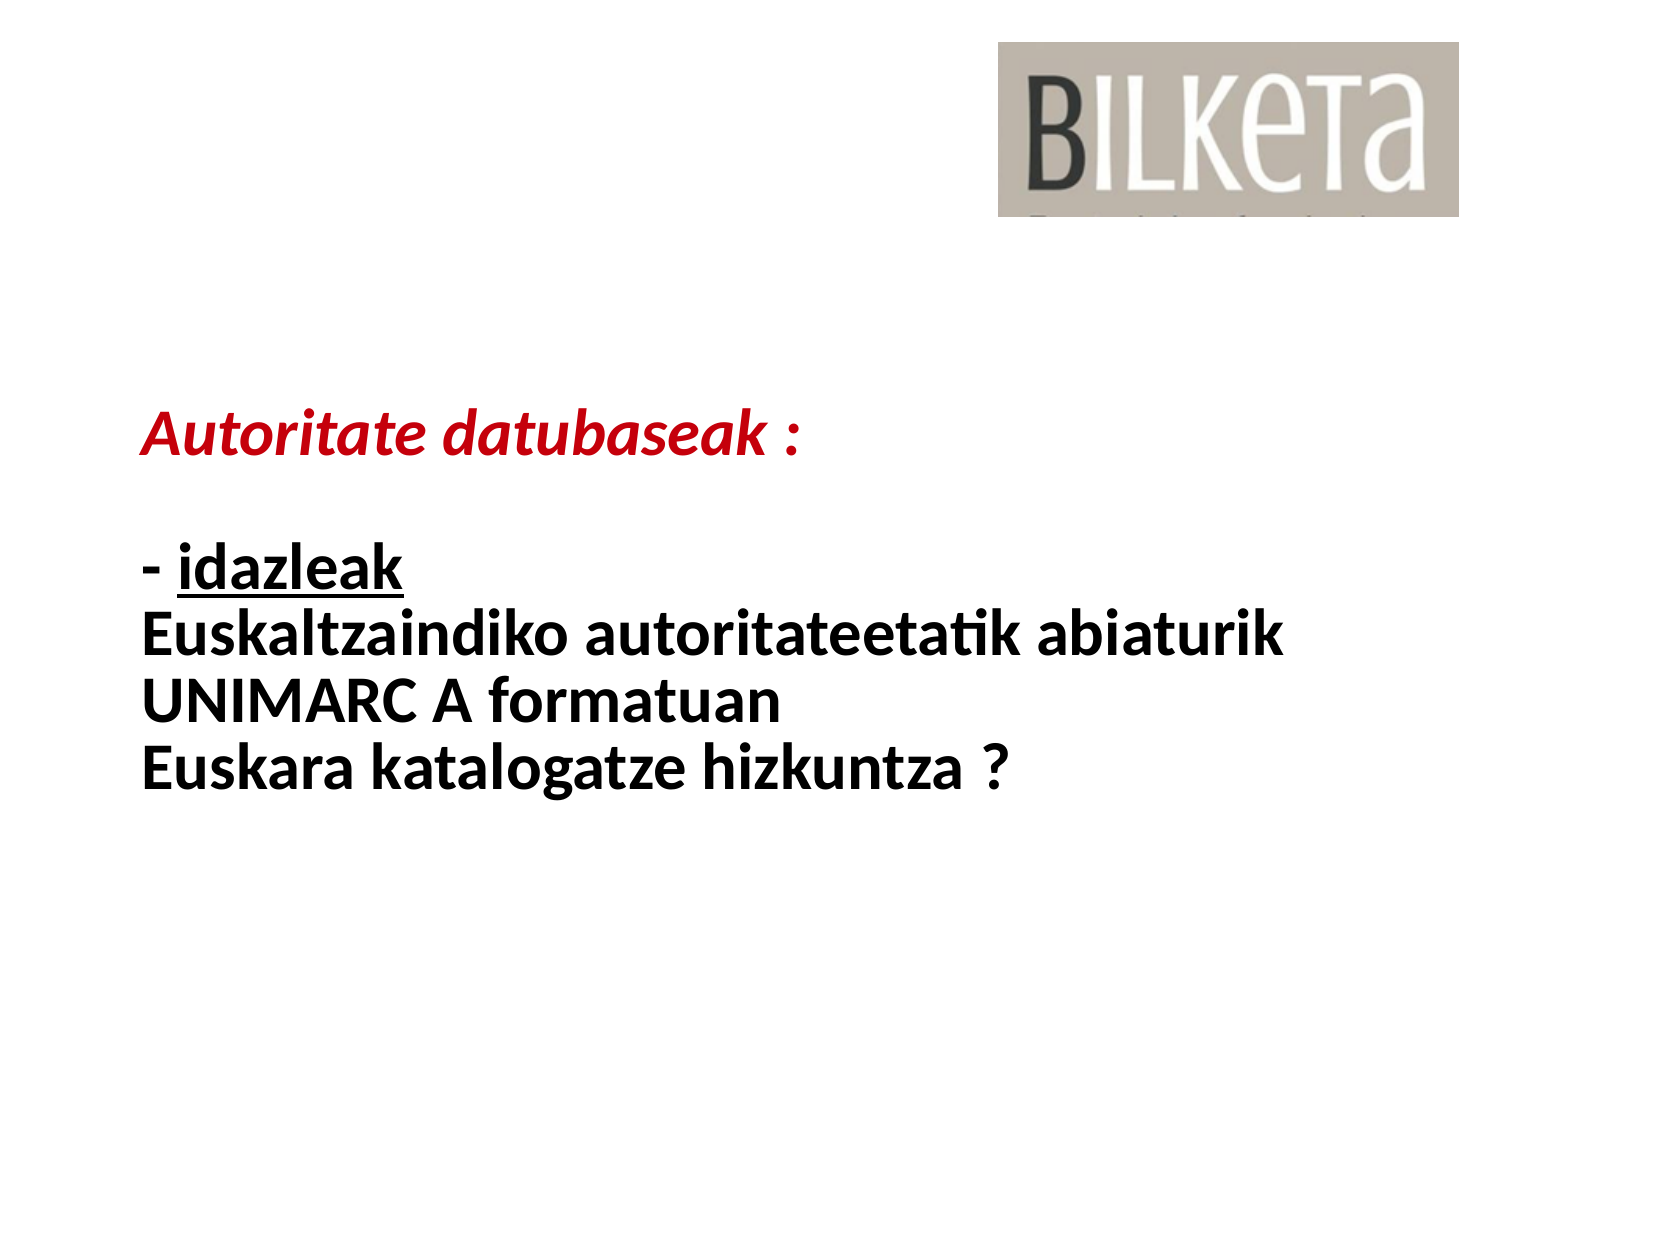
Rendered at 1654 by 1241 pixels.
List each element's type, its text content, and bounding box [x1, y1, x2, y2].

subtitle Autoritate datubaseak : - idazleak Euskaltzaindiko autoritateetatik abiaturik UNIMARC A formatuan Euskara katalogatze hizkuntza ? [141, 312, 1597, 1033]
picture [998, 42, 1459, 217]
